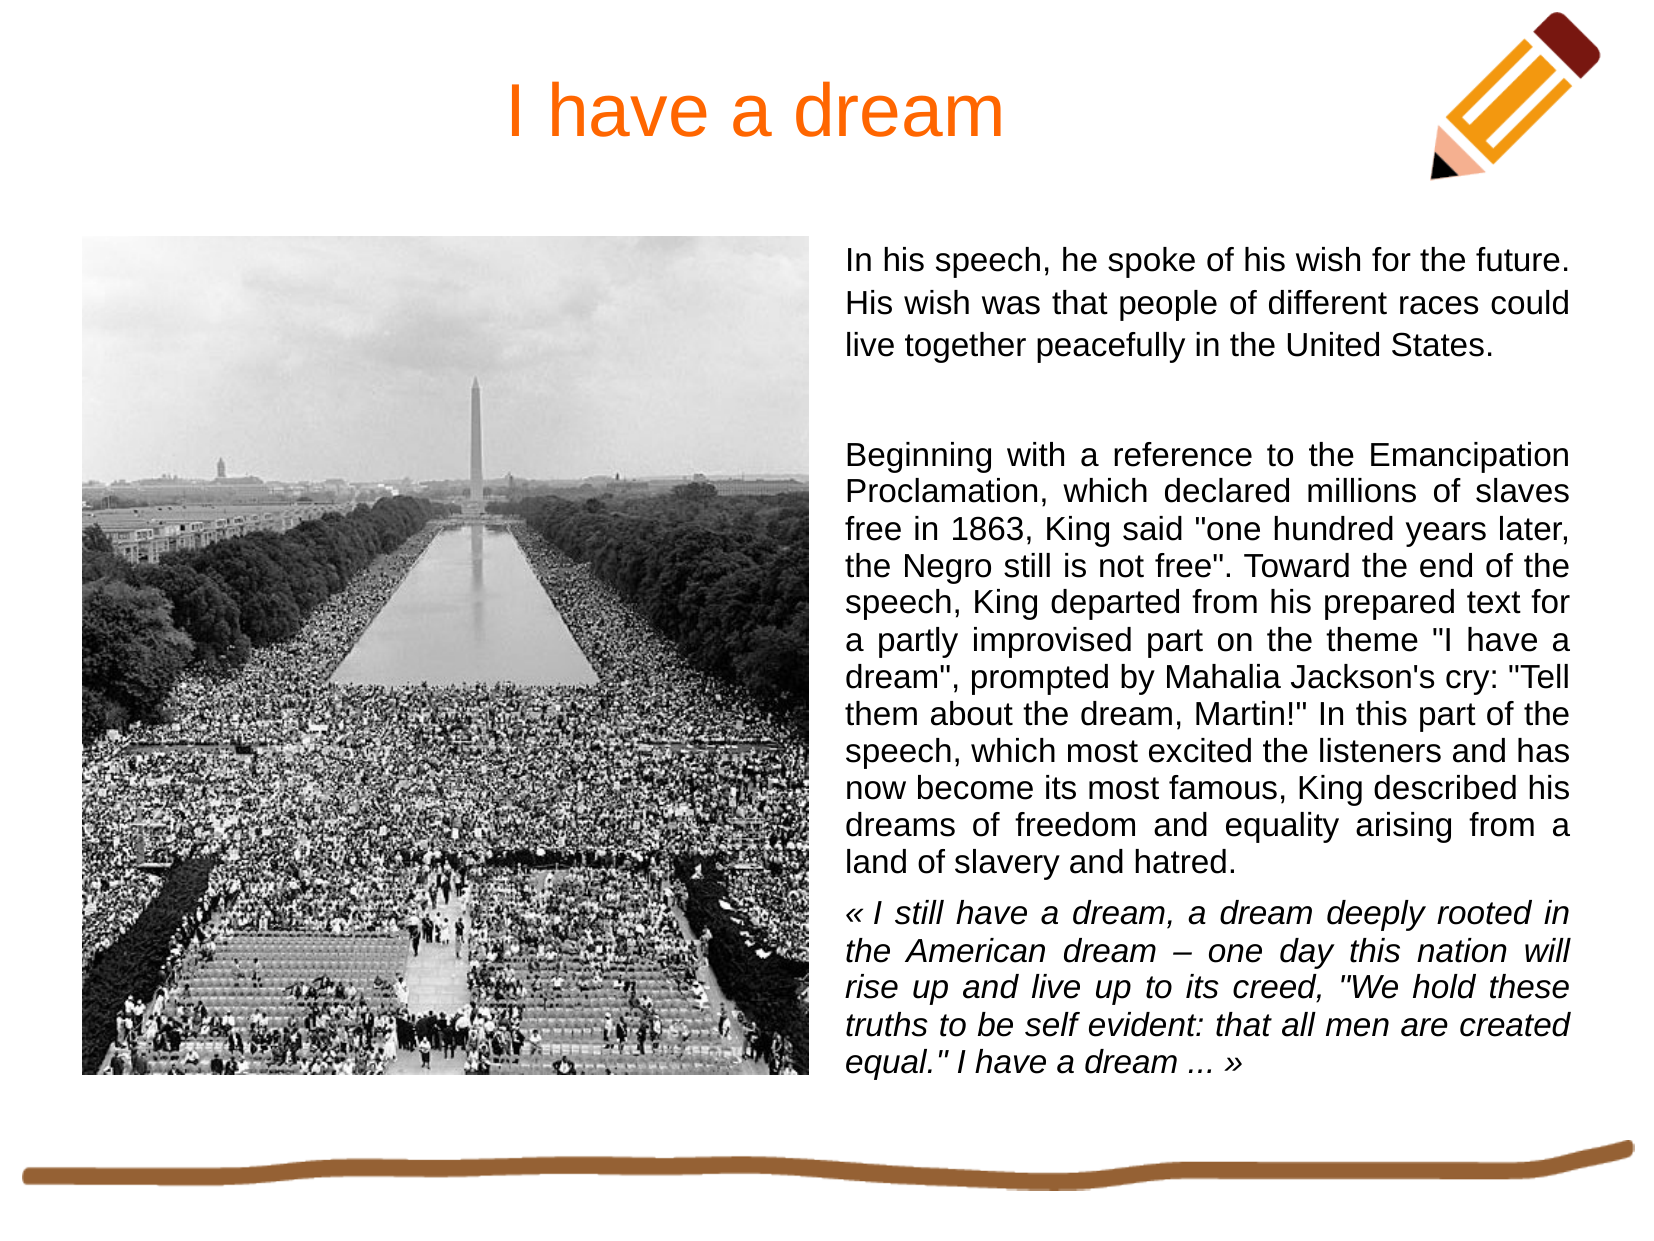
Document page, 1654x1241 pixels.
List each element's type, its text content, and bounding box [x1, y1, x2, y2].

picture [1430, 12, 1601, 181]
list In his speech, he spoke of his wish for the future. His wish was that people of different races could live together peacefully in the United States. Beginning with a reference to the Emancipation Proclamation, which declared millions of slaves free in 1863, King said "one hundred years later, the Negro still is not free". Toward the end of the speech, King departed from his prepared text for a partly improvised part on the theme "I have a dream", prompted by Mahalia Jackson's cry: "Tell them about the dream, Martin!" In this part of the speech, which most excited the listeners and has now become its most famous, King described his dreams of freedom and equality arising from a land of slavery and hatred. « I still have a dream, a dream deeply rooted in the American dream – one day this nation will rise up and live up to its creed, "We hold these truths to be self evident: that all men are created equal." I have a dream ... » [845, 236, 1572, 1122]
picture [22, 1140, 1635, 1191]
title I have a dream [82, 49, 1430, 172]
picture [82, 236, 809, 1075]
